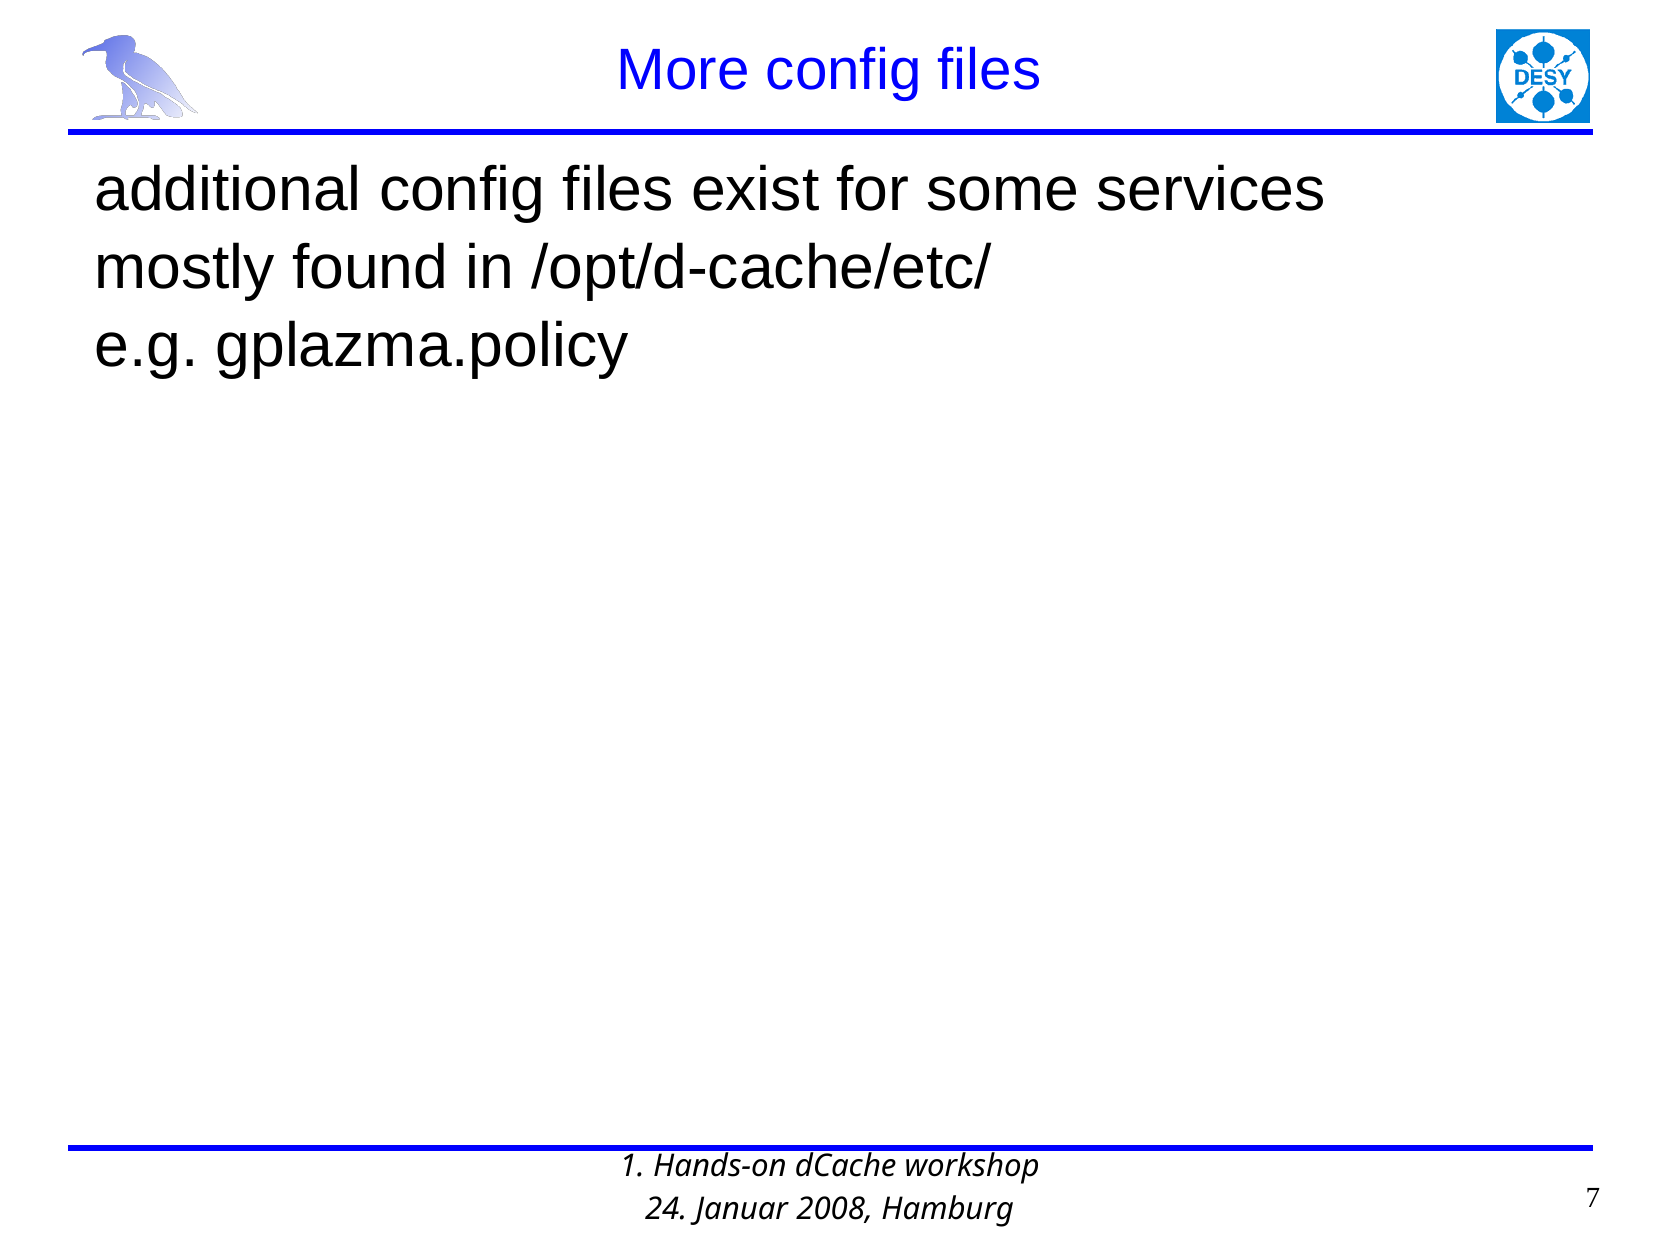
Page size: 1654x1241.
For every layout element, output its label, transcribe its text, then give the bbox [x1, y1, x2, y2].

list additional config files exist for some services mostly found in /opt/d-cache/etc/ e.g. gplazma.policy [76, 171, 1565, 1013]
title More config files [236, 27, 1423, 111]
picture [1496, 29, 1590, 123]
picture [57, 22, 223, 133]
